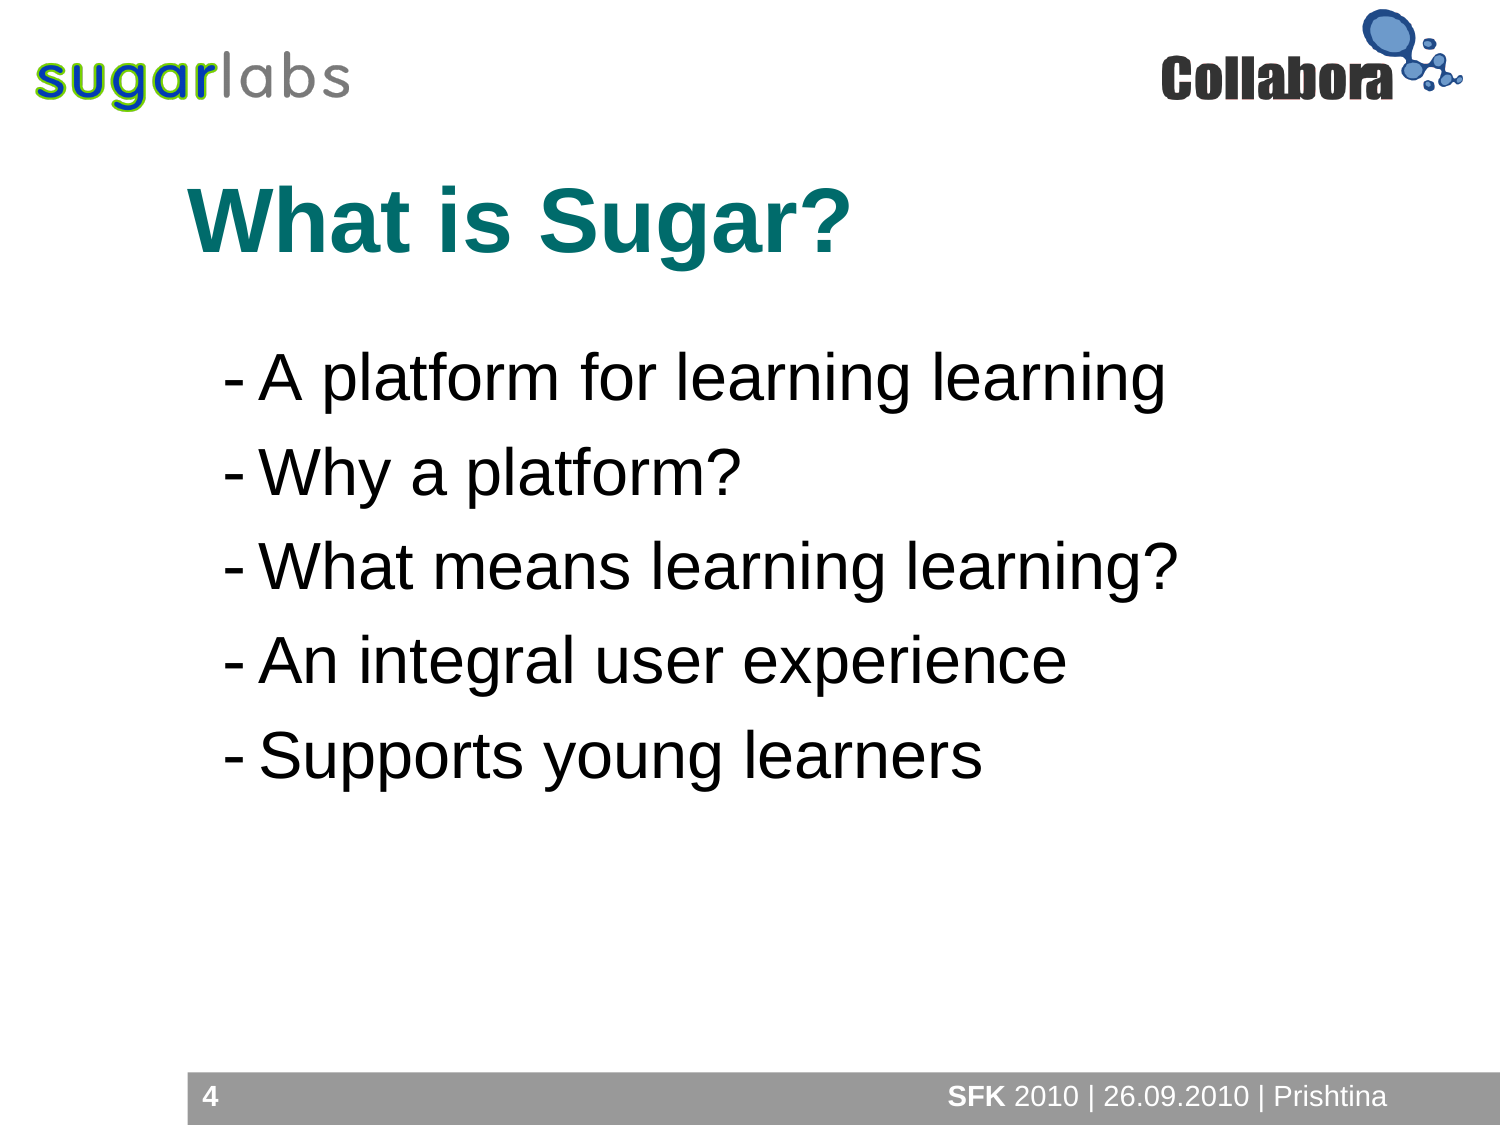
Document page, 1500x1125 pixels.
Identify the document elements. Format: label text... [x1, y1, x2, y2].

picture [35, 51, 349, 112]
picture [1162, 9, 1463, 80]
list A platform for learning learning Why a platform? What means learning learning? An integral user experience Supports young learners [187, 337, 1425, 1042]
title What is Sugar? [187, 80, 1500, 344]
